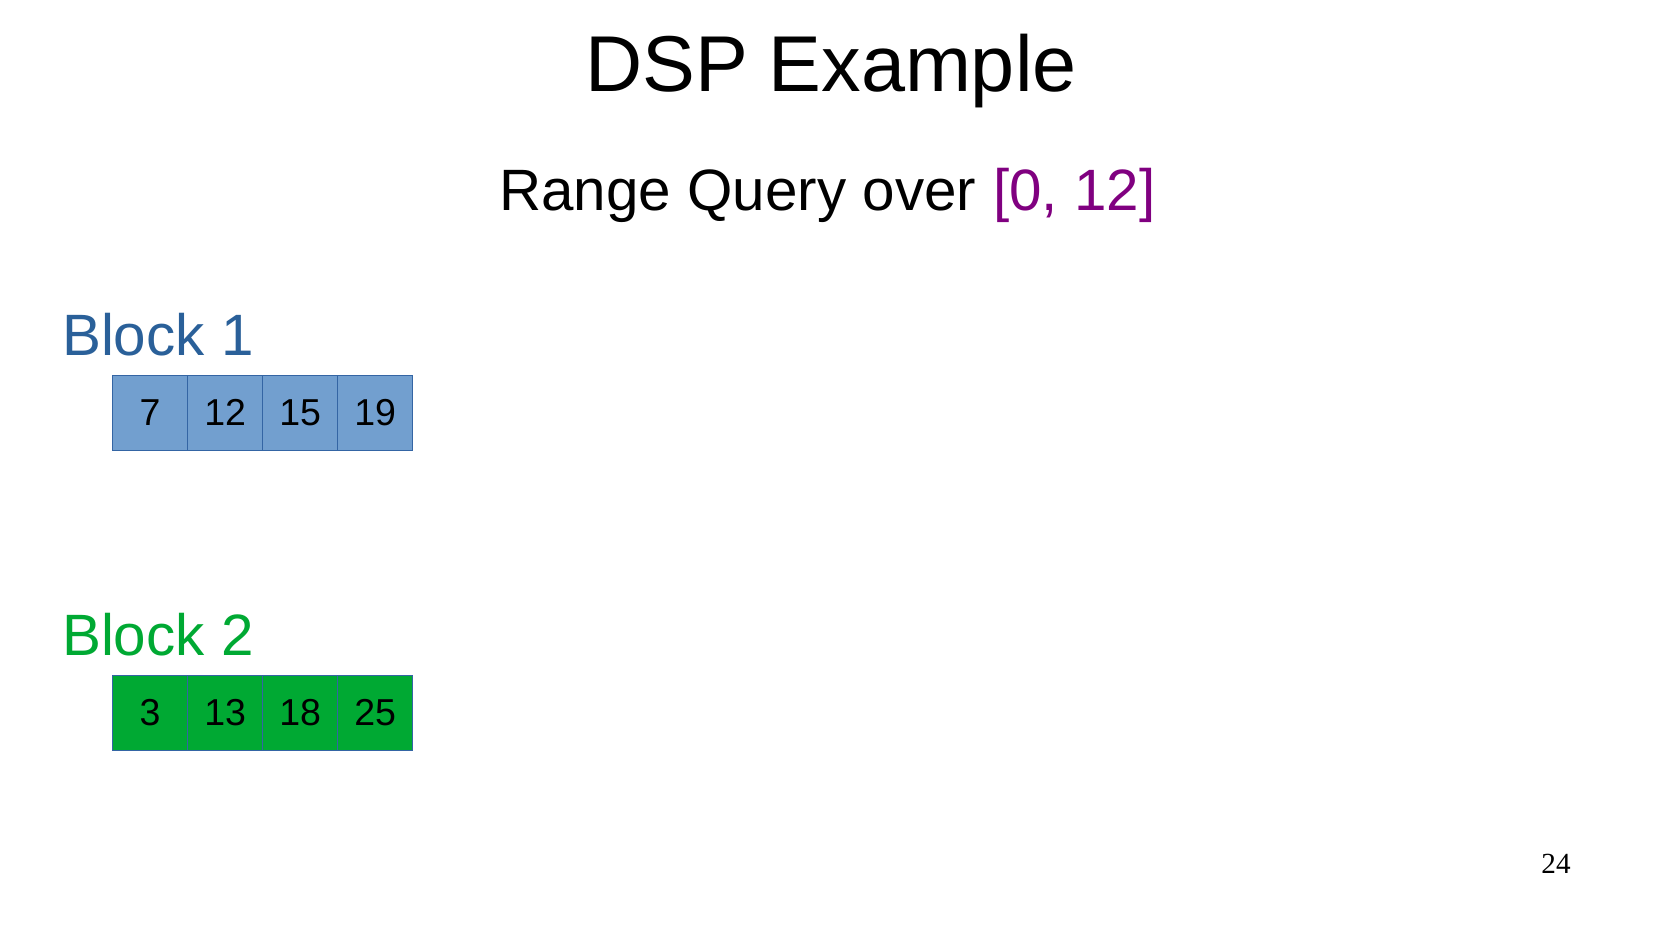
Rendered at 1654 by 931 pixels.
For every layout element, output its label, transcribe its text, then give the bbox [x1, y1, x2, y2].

text_box 19 [338, 375, 413, 451]
text_box 13 [187, 676, 263, 751]
text_box 12 [188, 376, 262, 451]
text_box 3 [112, 676, 187, 751]
text_box Block 2 [47, 595, 269, 676]
text_box 15 [262, 375, 338, 451]
text_box 18 [263, 675, 338, 751]
title DSP Example [86, 0, 1576, 142]
text_box Block 1 [47, 295, 269, 376]
text_box Range Query over [0, 12] [484, 150, 1169, 263]
text_box 25 [338, 675, 413, 751]
text_box 7 [112, 376, 188, 451]
